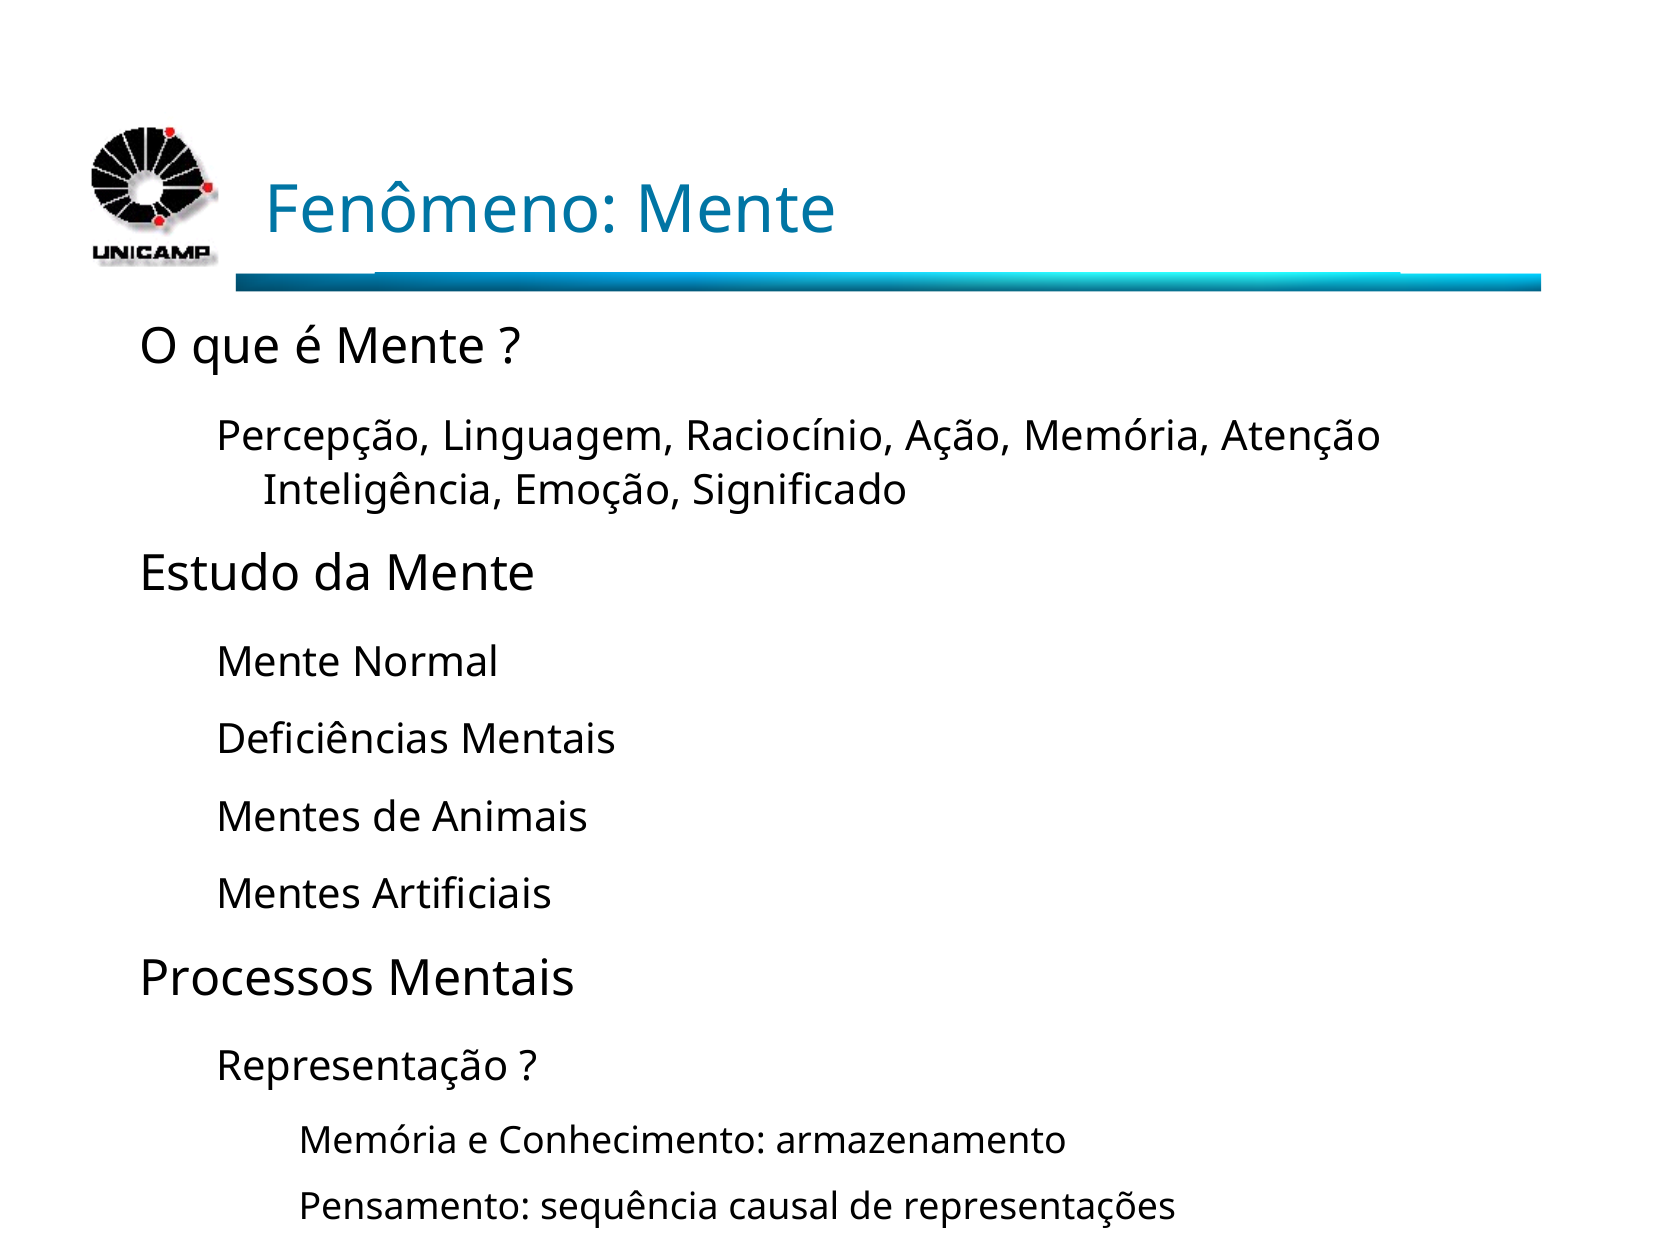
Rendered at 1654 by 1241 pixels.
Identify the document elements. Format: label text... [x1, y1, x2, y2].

list O que é Mente ? Percepção, Linguagem, Raciocínio, Ação, Memória, Atenção Inteligência, Emoção, Significado Estudo da Mente Mente Normal Deficiências Mentais Mentes de Animais Mentes Artificiais Processos Mentais Representação ? Memória e Conhecimento: armazenamento Pensamento: sequência causal de representações [121, 309, 1534, 1182]
picture [125, 272, 1654, 295]
title Fenômeno: Mente [264, 35, 1534, 250]
